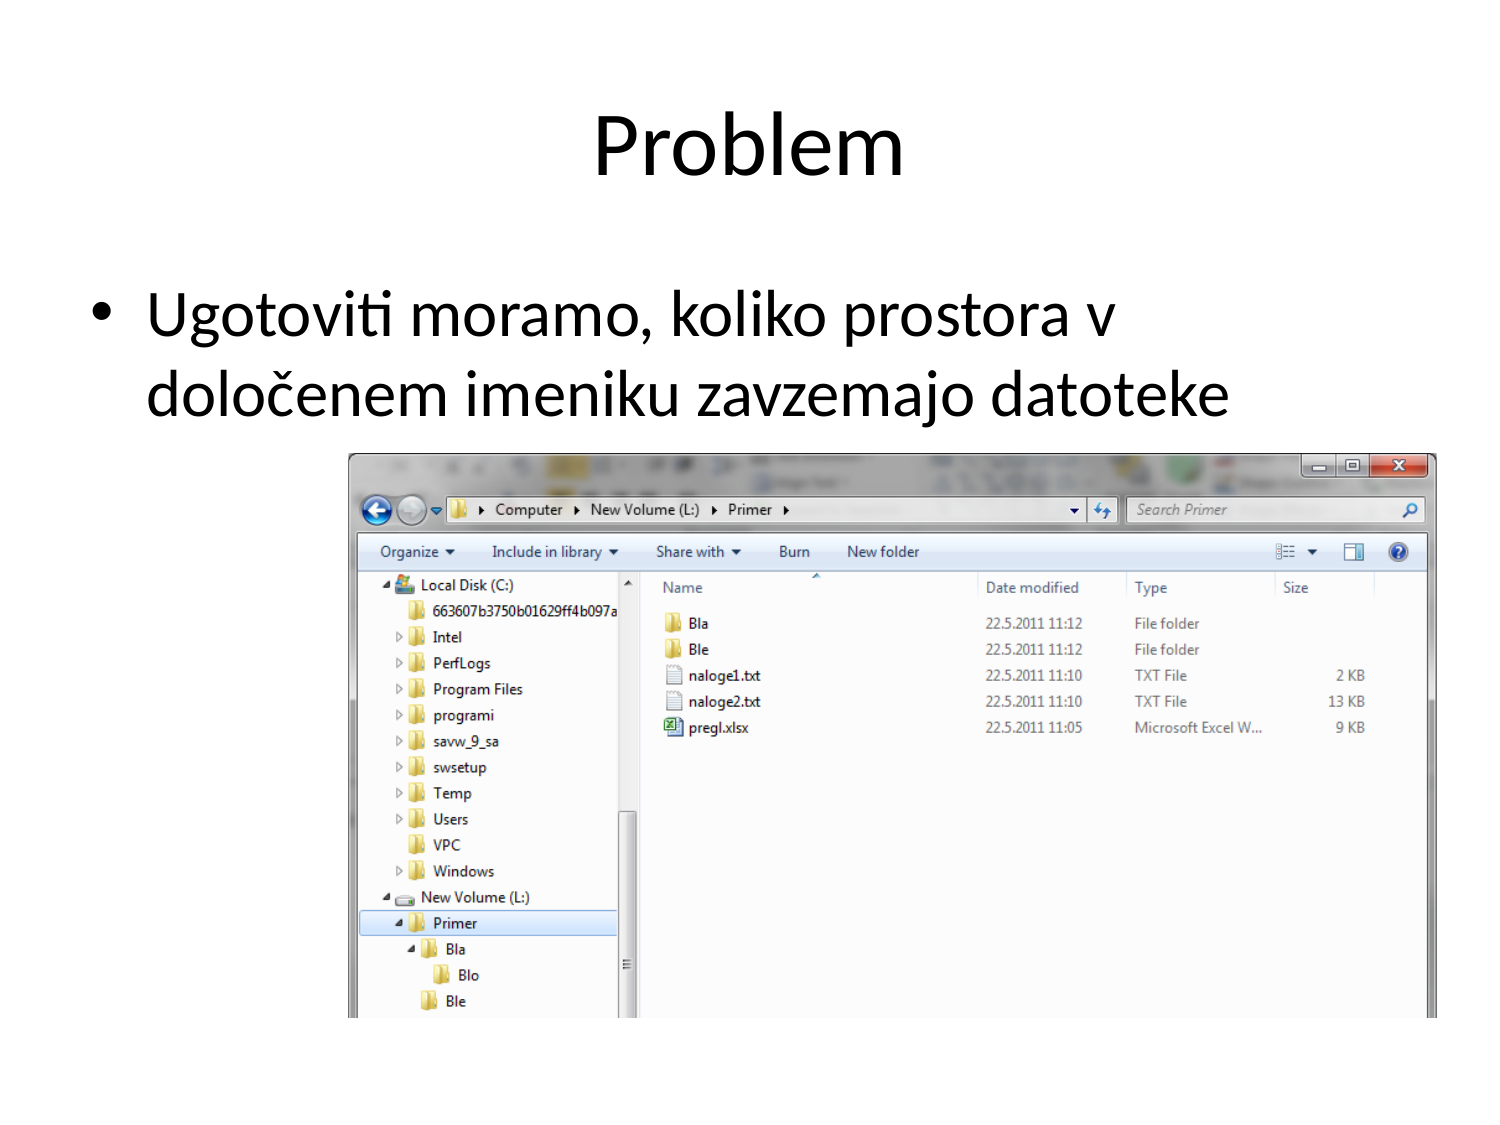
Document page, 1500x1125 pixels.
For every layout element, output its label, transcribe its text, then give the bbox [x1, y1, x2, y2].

title Problem [75, 45, 1425, 233]
picture [348, 453, 1437, 1018]
list Ugotoviti moramo, koliko prostora v določenem imeniku zavzemajo datoteke [75, 262, 1425, 1005]
